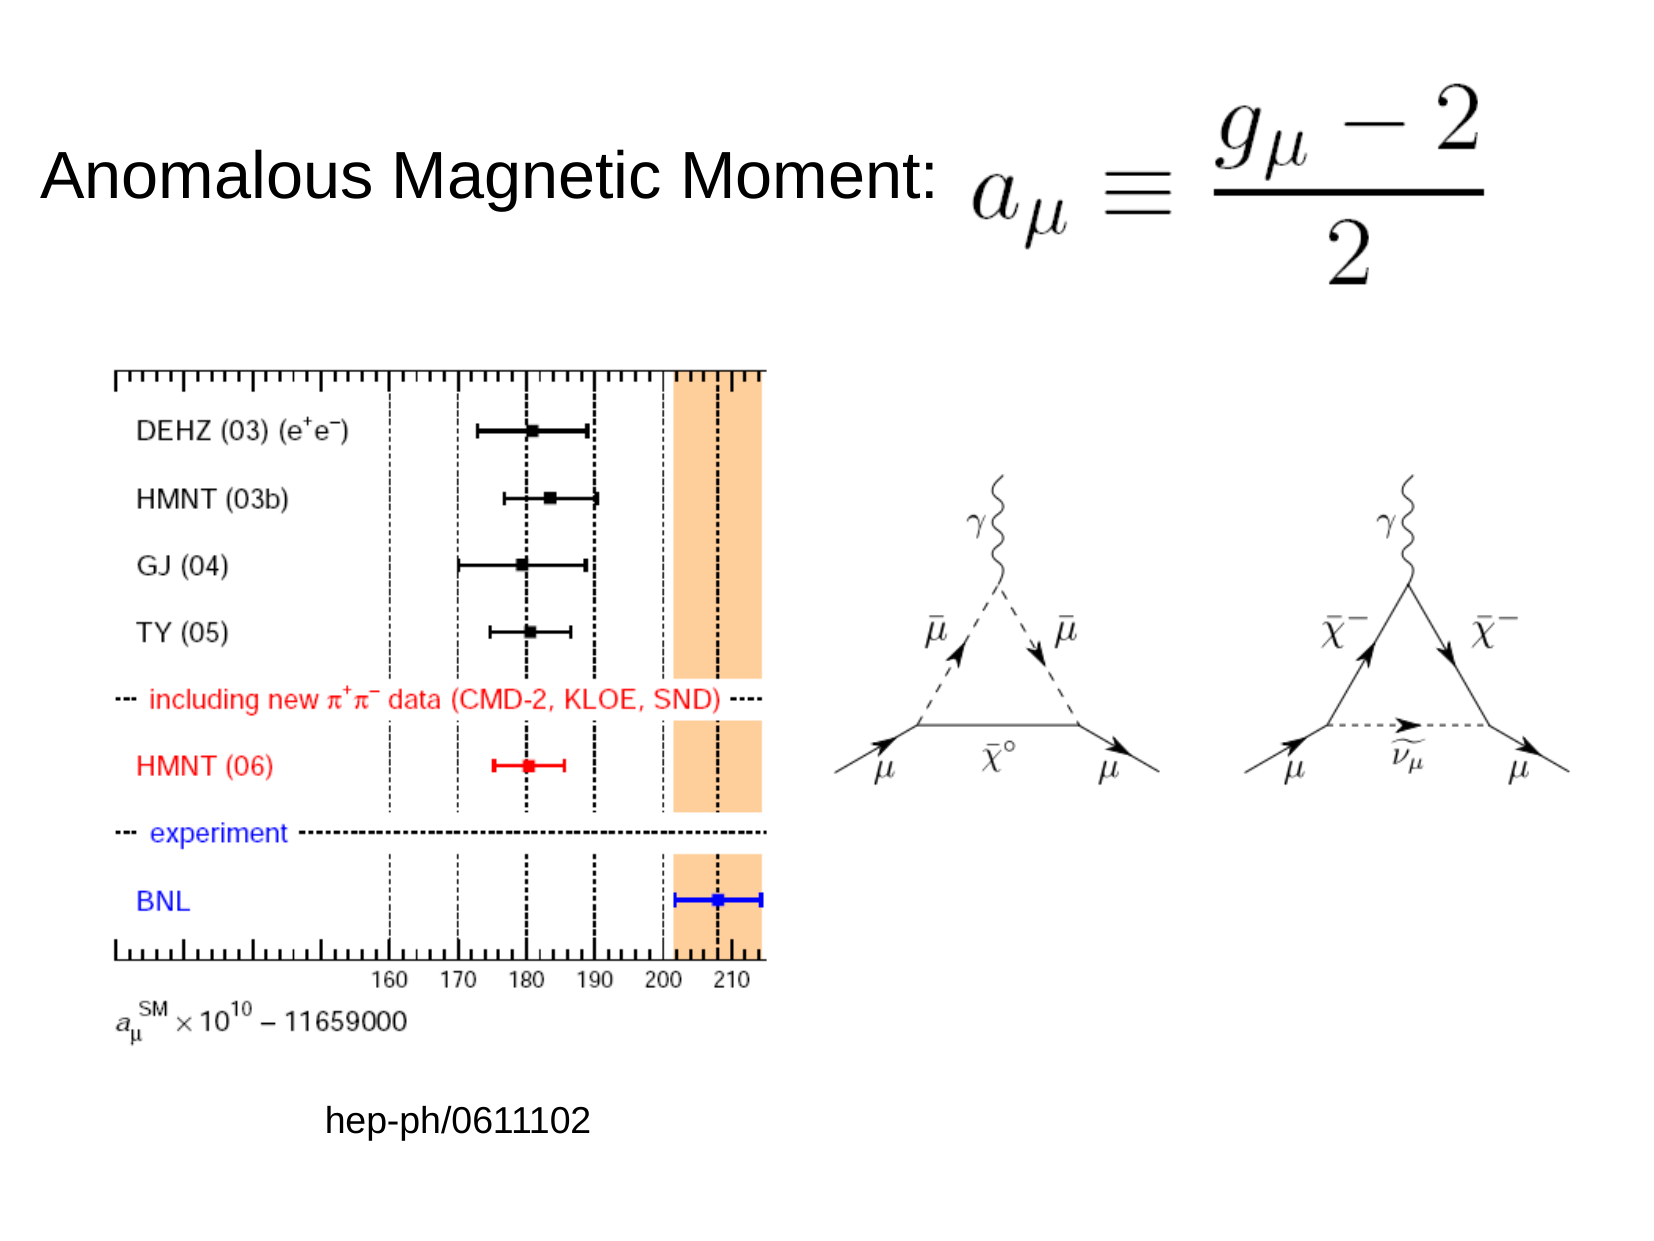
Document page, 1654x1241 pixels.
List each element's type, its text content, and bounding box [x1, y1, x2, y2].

picture [37, 337, 827, 1053]
text_box Anomalous Magnetic Moment: [25, 130, 964, 245]
picture [903, 14, 1538, 338]
text_box hep-ph/0611102 [310, 1091, 601, 1163]
picture [828, 462, 1576, 788]
